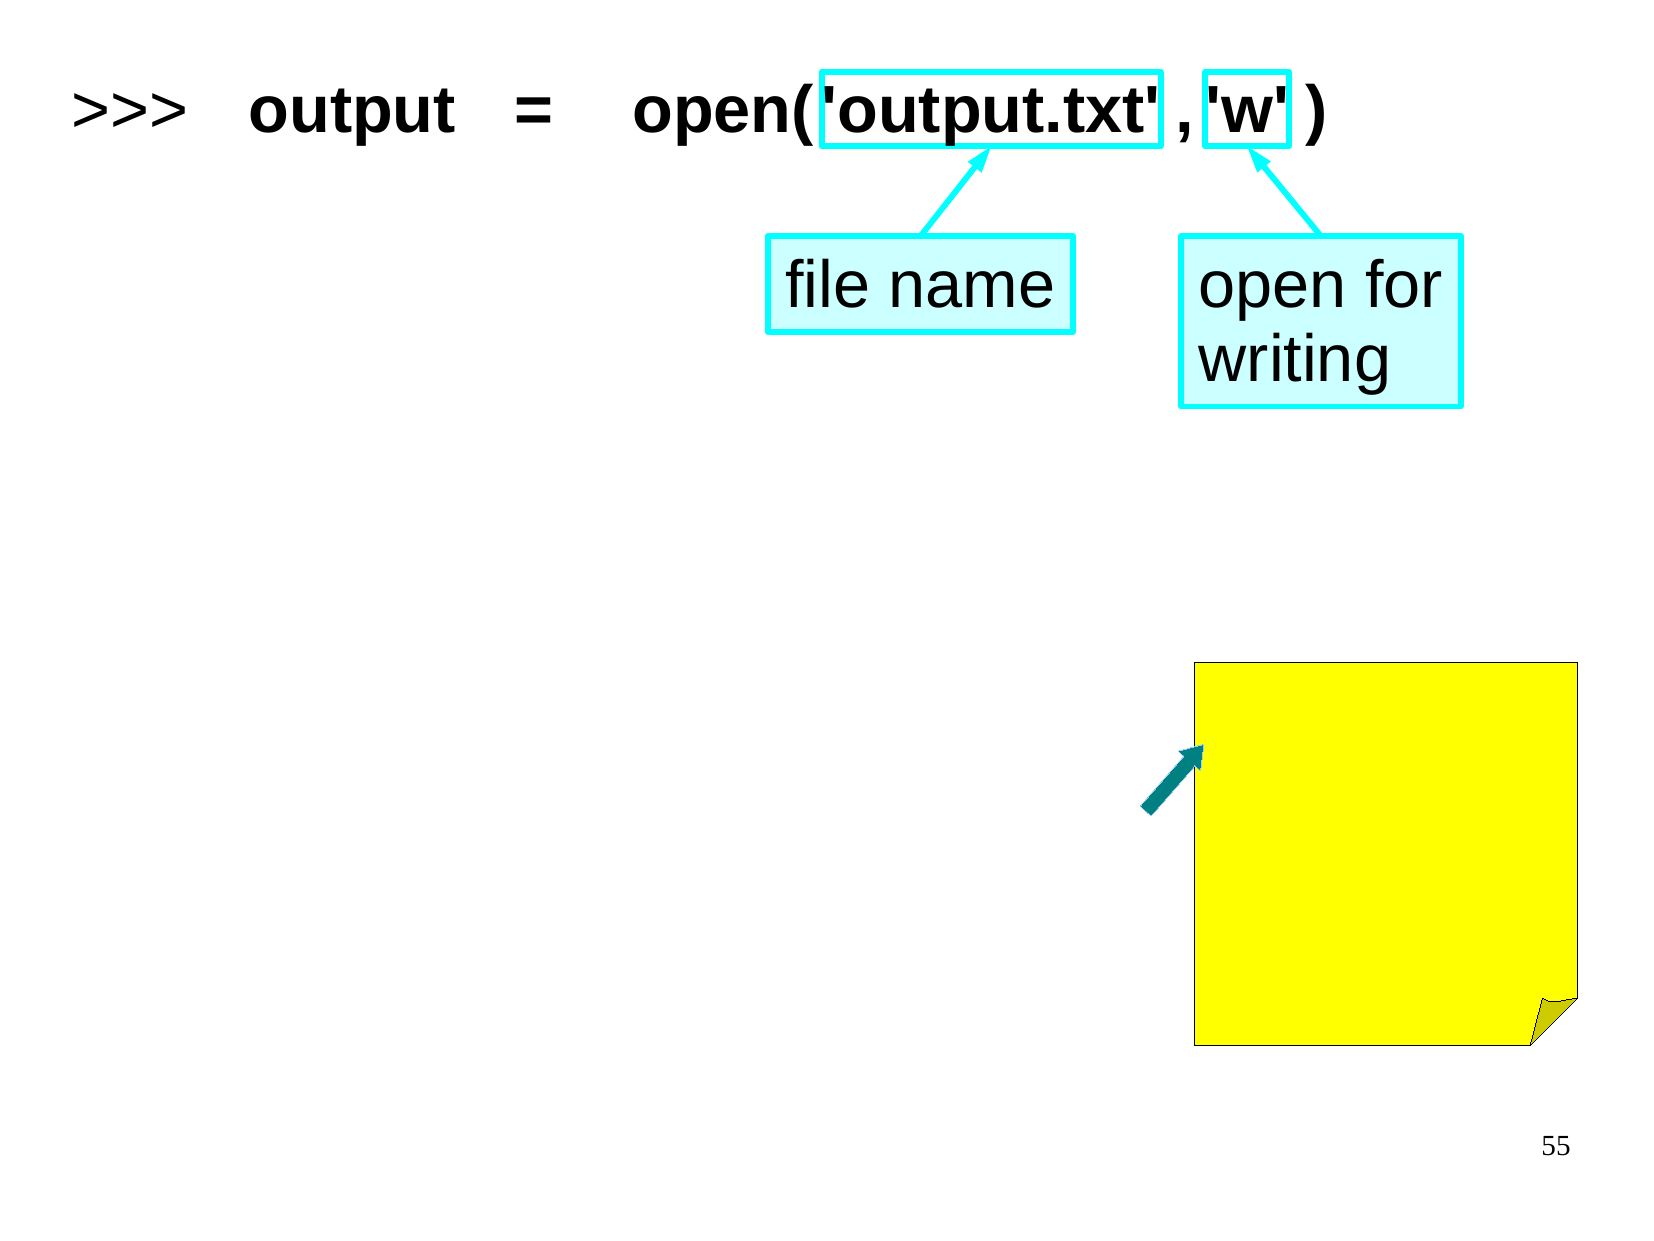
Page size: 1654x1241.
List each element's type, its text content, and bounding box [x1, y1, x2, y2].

text_box >>> [71, 71, 189, 147]
text_box open for writing [1181, 236, 1461, 407]
text_box [1140, 662, 1578, 1046]
text_box , [1175, 71, 1195, 147]
text_box open( [632, 71, 815, 147]
text_box 'output.txt' [821, 71, 1161, 147]
text_box output [248, 71, 457, 147]
text_box = [514, 71, 554, 147]
text_box file name [767, 236, 1074, 332]
text_box ) [1305, 71, 1329, 147]
text_box 'w' [1205, 71, 1290, 147]
